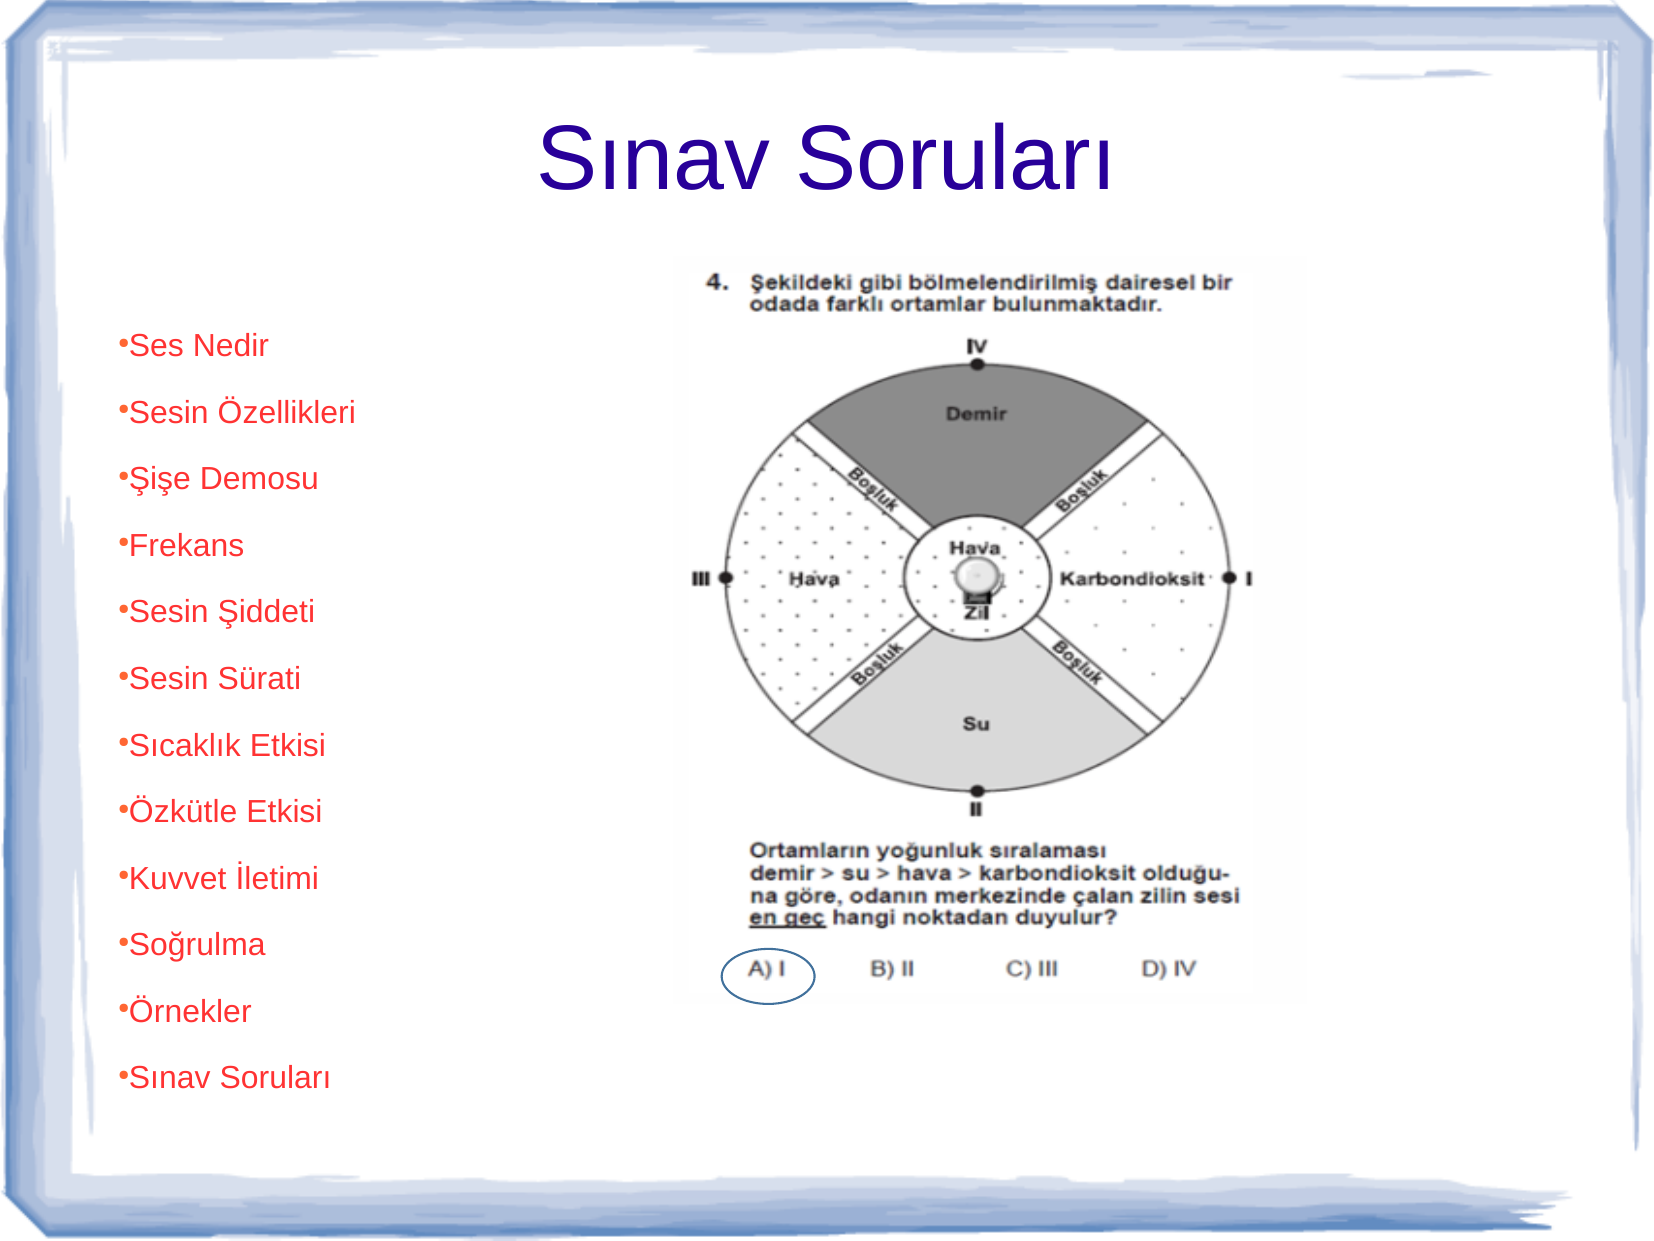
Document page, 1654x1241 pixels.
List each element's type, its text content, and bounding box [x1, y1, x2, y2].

picture [673, 256, 1307, 1004]
title Sınav Soruları [82, 49, 1571, 257]
picture [723, 950, 813, 1002]
list Ses Nedir Sesin Özellikleri Şişe Demosu Frekans Sesin Şiddeti Sesin Sürati Sıcaklık Etkisi Özkütle Etkisi Kuvvet İletimi Soğrulma Örnekler Sınav Soruları [118, 324, 438, 1097]
